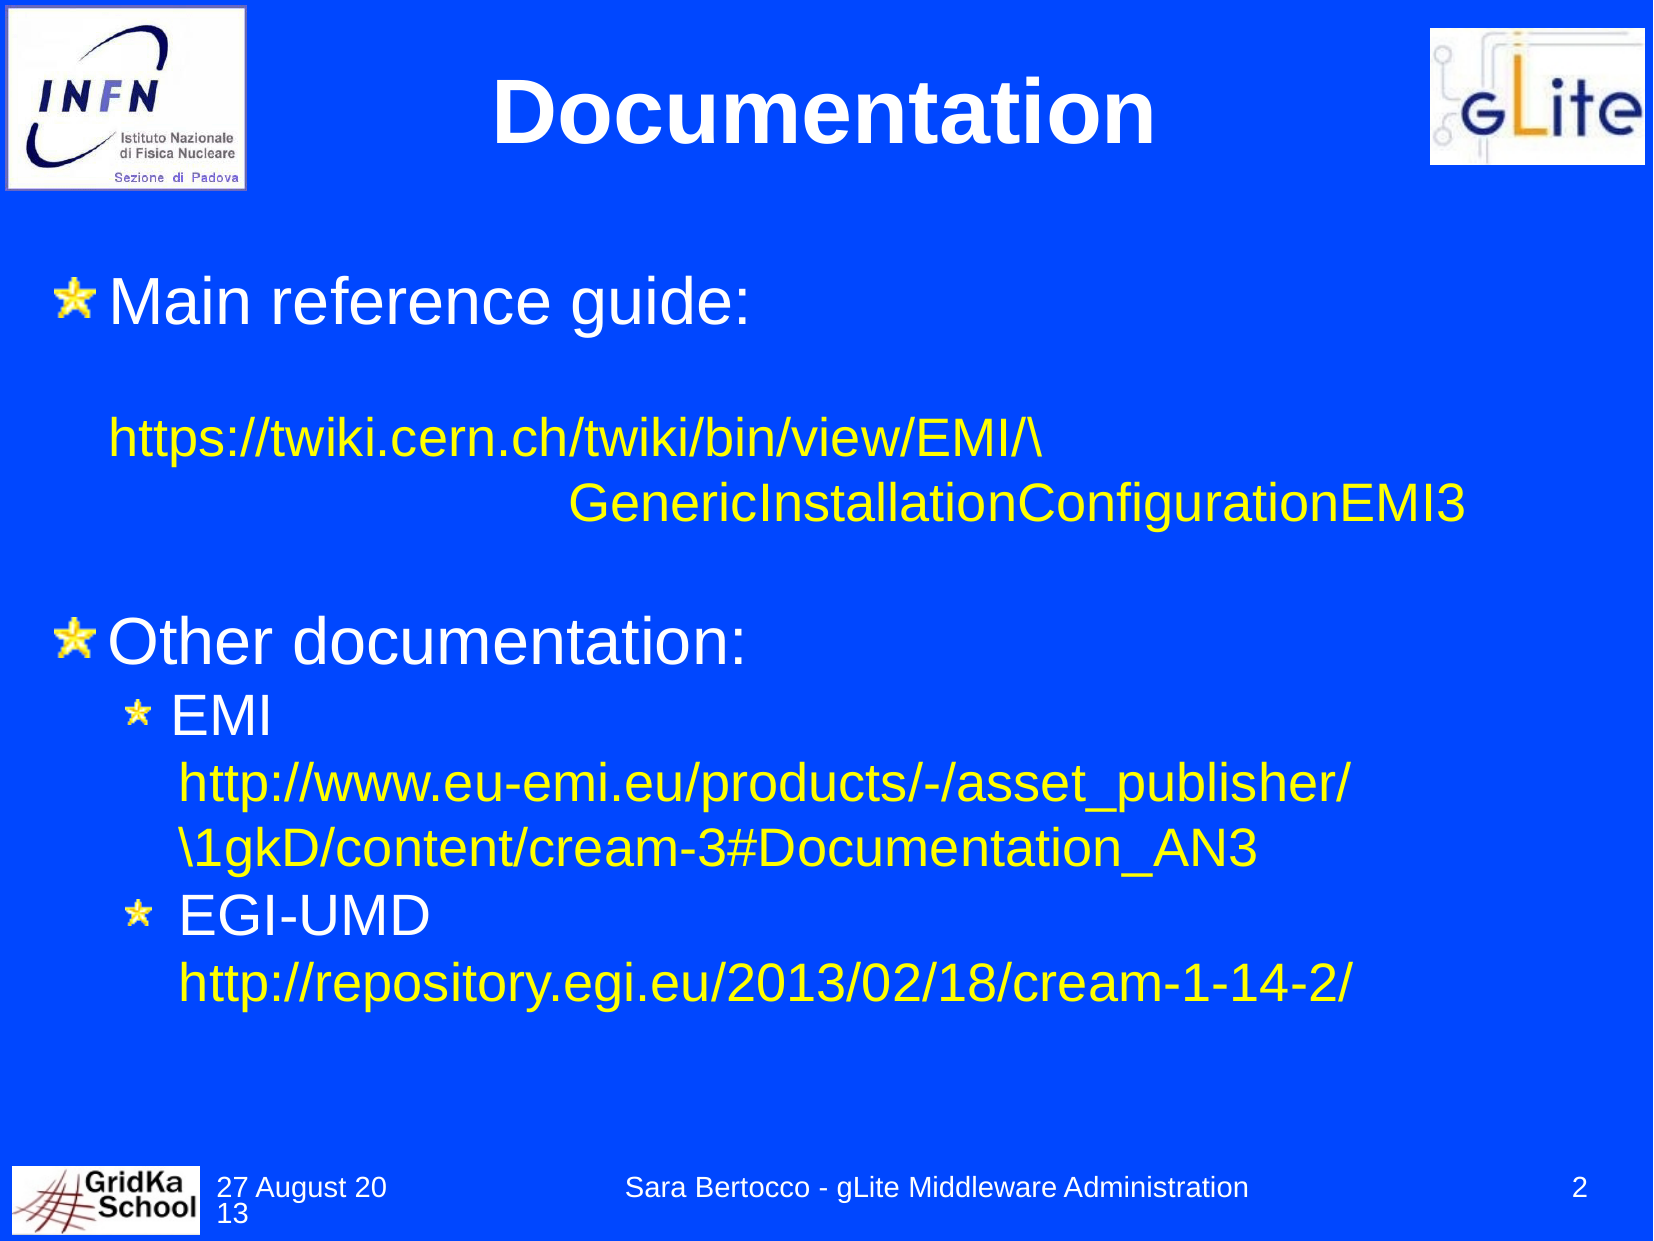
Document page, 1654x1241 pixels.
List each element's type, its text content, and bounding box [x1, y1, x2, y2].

picture [12, 1166, 22, 1235]
picture [1430, 28, 1645, 165]
picture [5, 5, 247, 191]
text_box Main reference guide: https://twiki.cern.ch/twiki/bin/view/EMI/\ GenericInstallationConfigurationEMI3 Other documentation: EMI http://www.eu-emi.eu/products/-/asset_publisher/ \1gkD/content/cream-3#Documentation_AN3 EGI-UMD http://repository.egi.eu/2013/02/18/cream-1-14-2/ [22, 250, 1616, 1241]
title Documentation [5, 25, 1645, 198]
